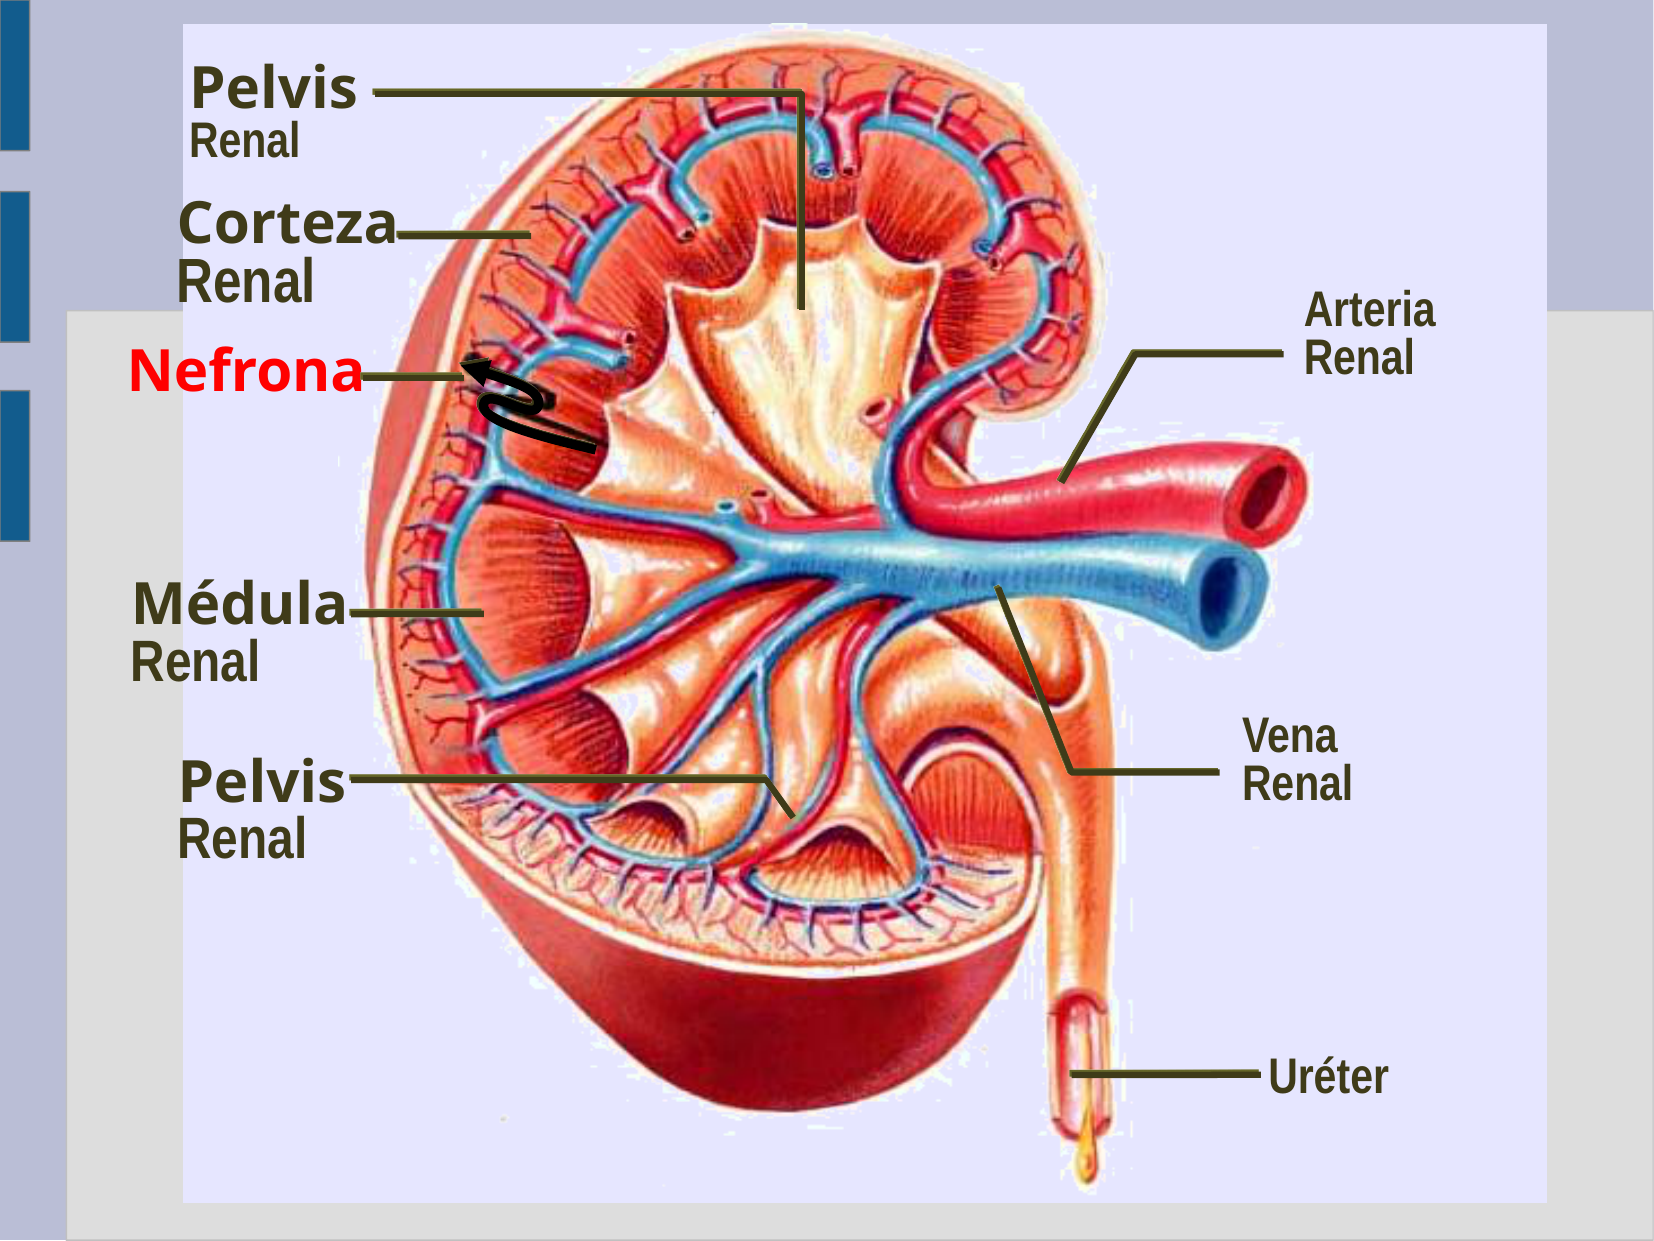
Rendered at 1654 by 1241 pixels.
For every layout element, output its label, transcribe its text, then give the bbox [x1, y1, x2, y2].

text_box Vena Renal [1237, 709, 1359, 815]
picture [183, 23, 1548, 1203]
text_box Arteria Renal [1299, 283, 1453, 389]
text_box Pelvis Renal [184, 58, 363, 172]
text_box Nefrona [122, 342, 371, 408]
text_box Uréter [1263, 1051, 1394, 1109]
text_box Corteza Renal [172, 193, 404, 319]
text_box Pelvis Renal [172, 752, 351, 874]
text_box Médula Renal [126, 575, 353, 697]
